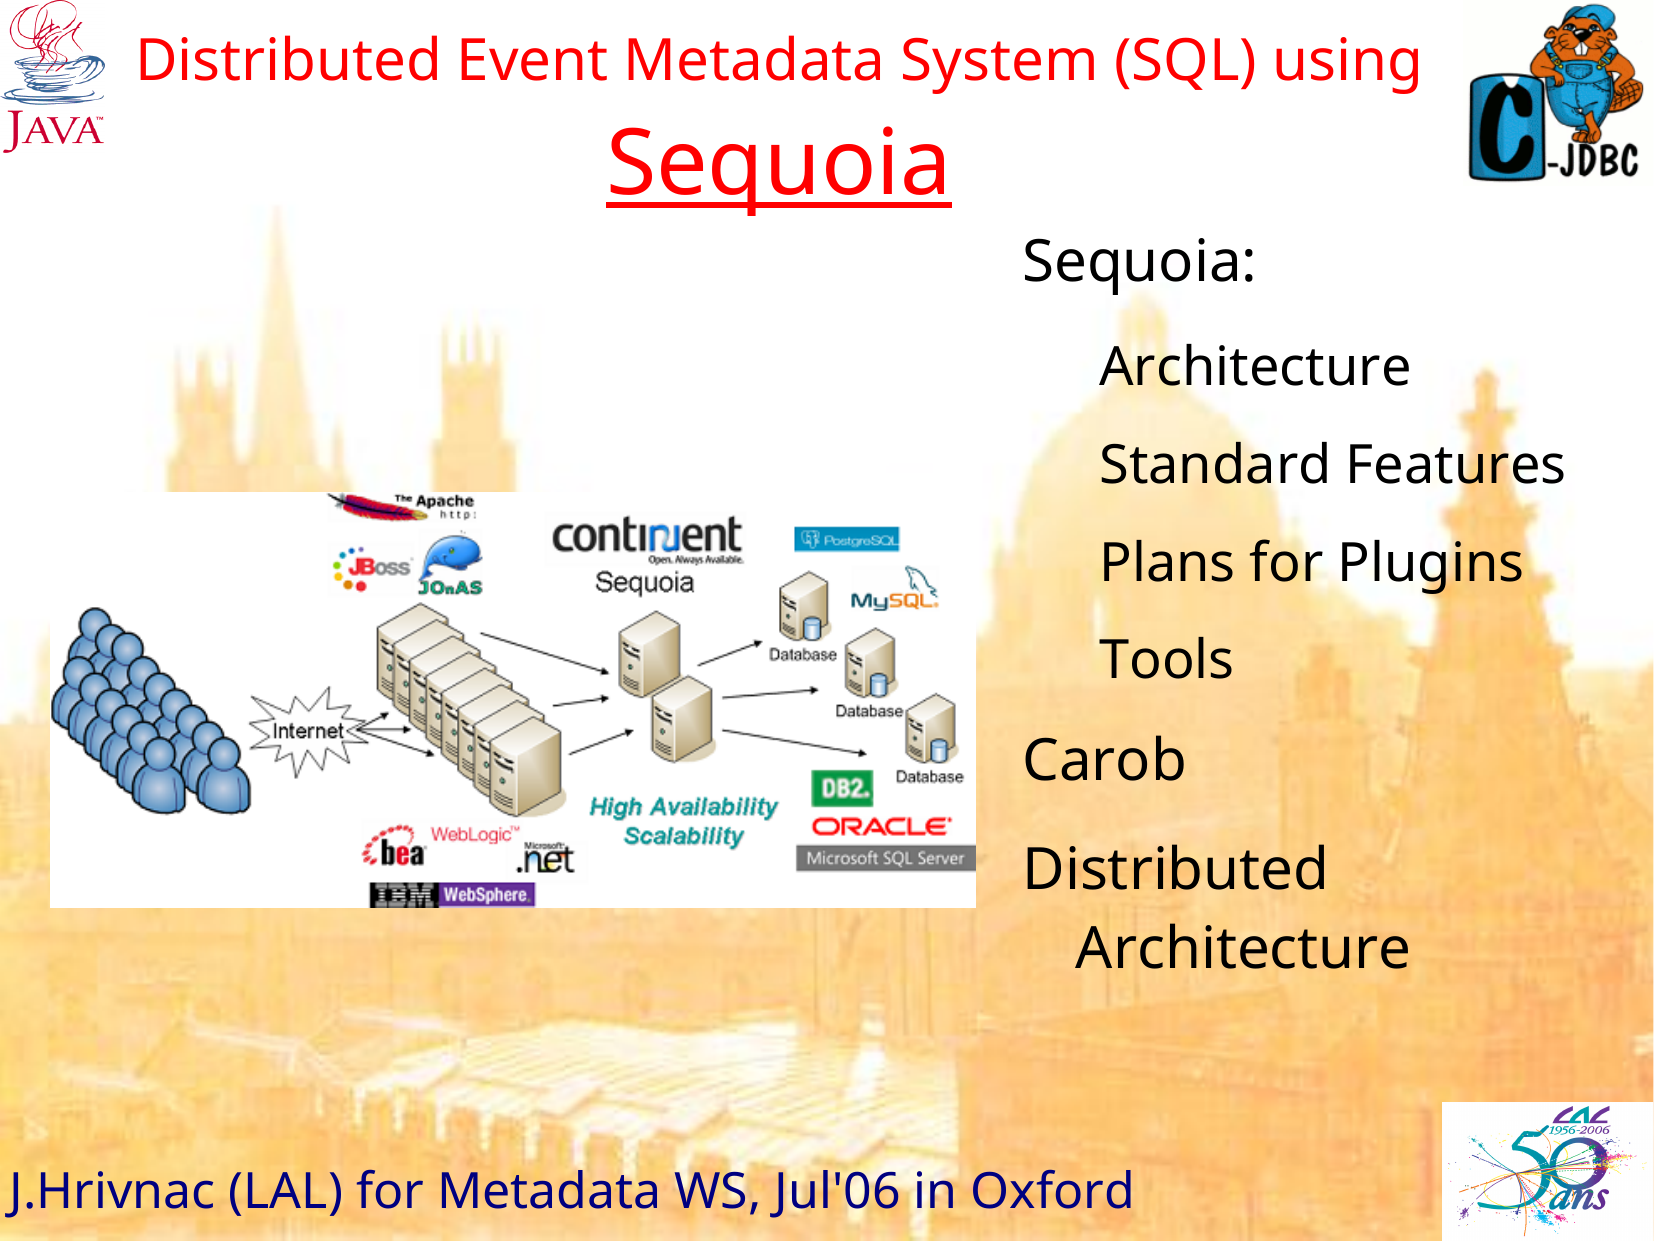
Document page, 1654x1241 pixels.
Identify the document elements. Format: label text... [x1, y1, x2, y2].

text_box J.Hrivnac (LAL) for Metadata WS, Jul'06 in Oxford [9, 1154, 956, 1231]
list Sequoia: Architecture Standard Features Plans for Plugins Tools Carob Distributed Architecture [1004, 219, 1654, 1068]
title Distributed Event Metadata System (SQL) using Sequoia [72, 0, 1486, 240]
picture [1463, 0, 1654, 219]
picture [0, 0, 1654, 1241]
